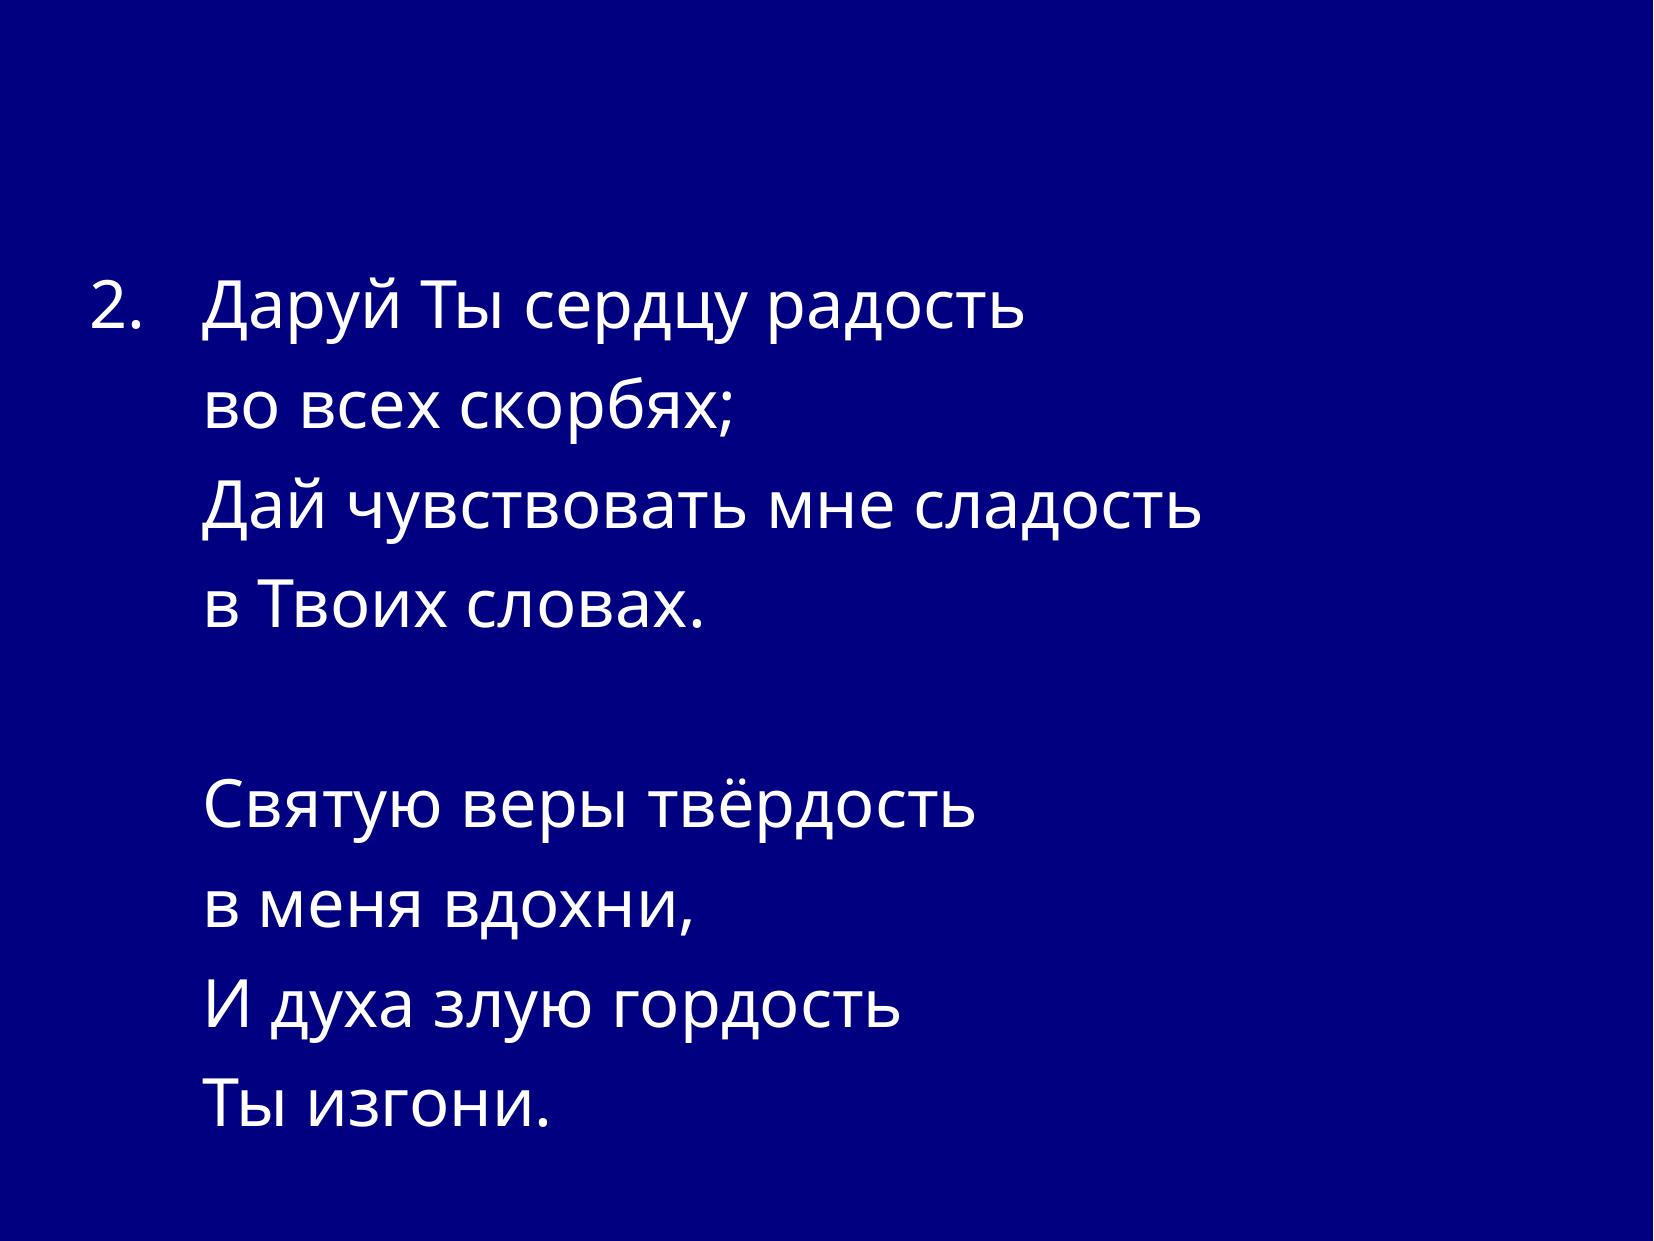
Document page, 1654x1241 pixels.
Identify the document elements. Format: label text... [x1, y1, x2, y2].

text_box 2. Даруй Ты сердцу радость во всех скорбях; Дай чувствовать мне сладость в Твоих словах. Святую веры твёрдость в меня вдохни, И духа злую гордость Ты изгони. [75, 150, 1576, 1163]
